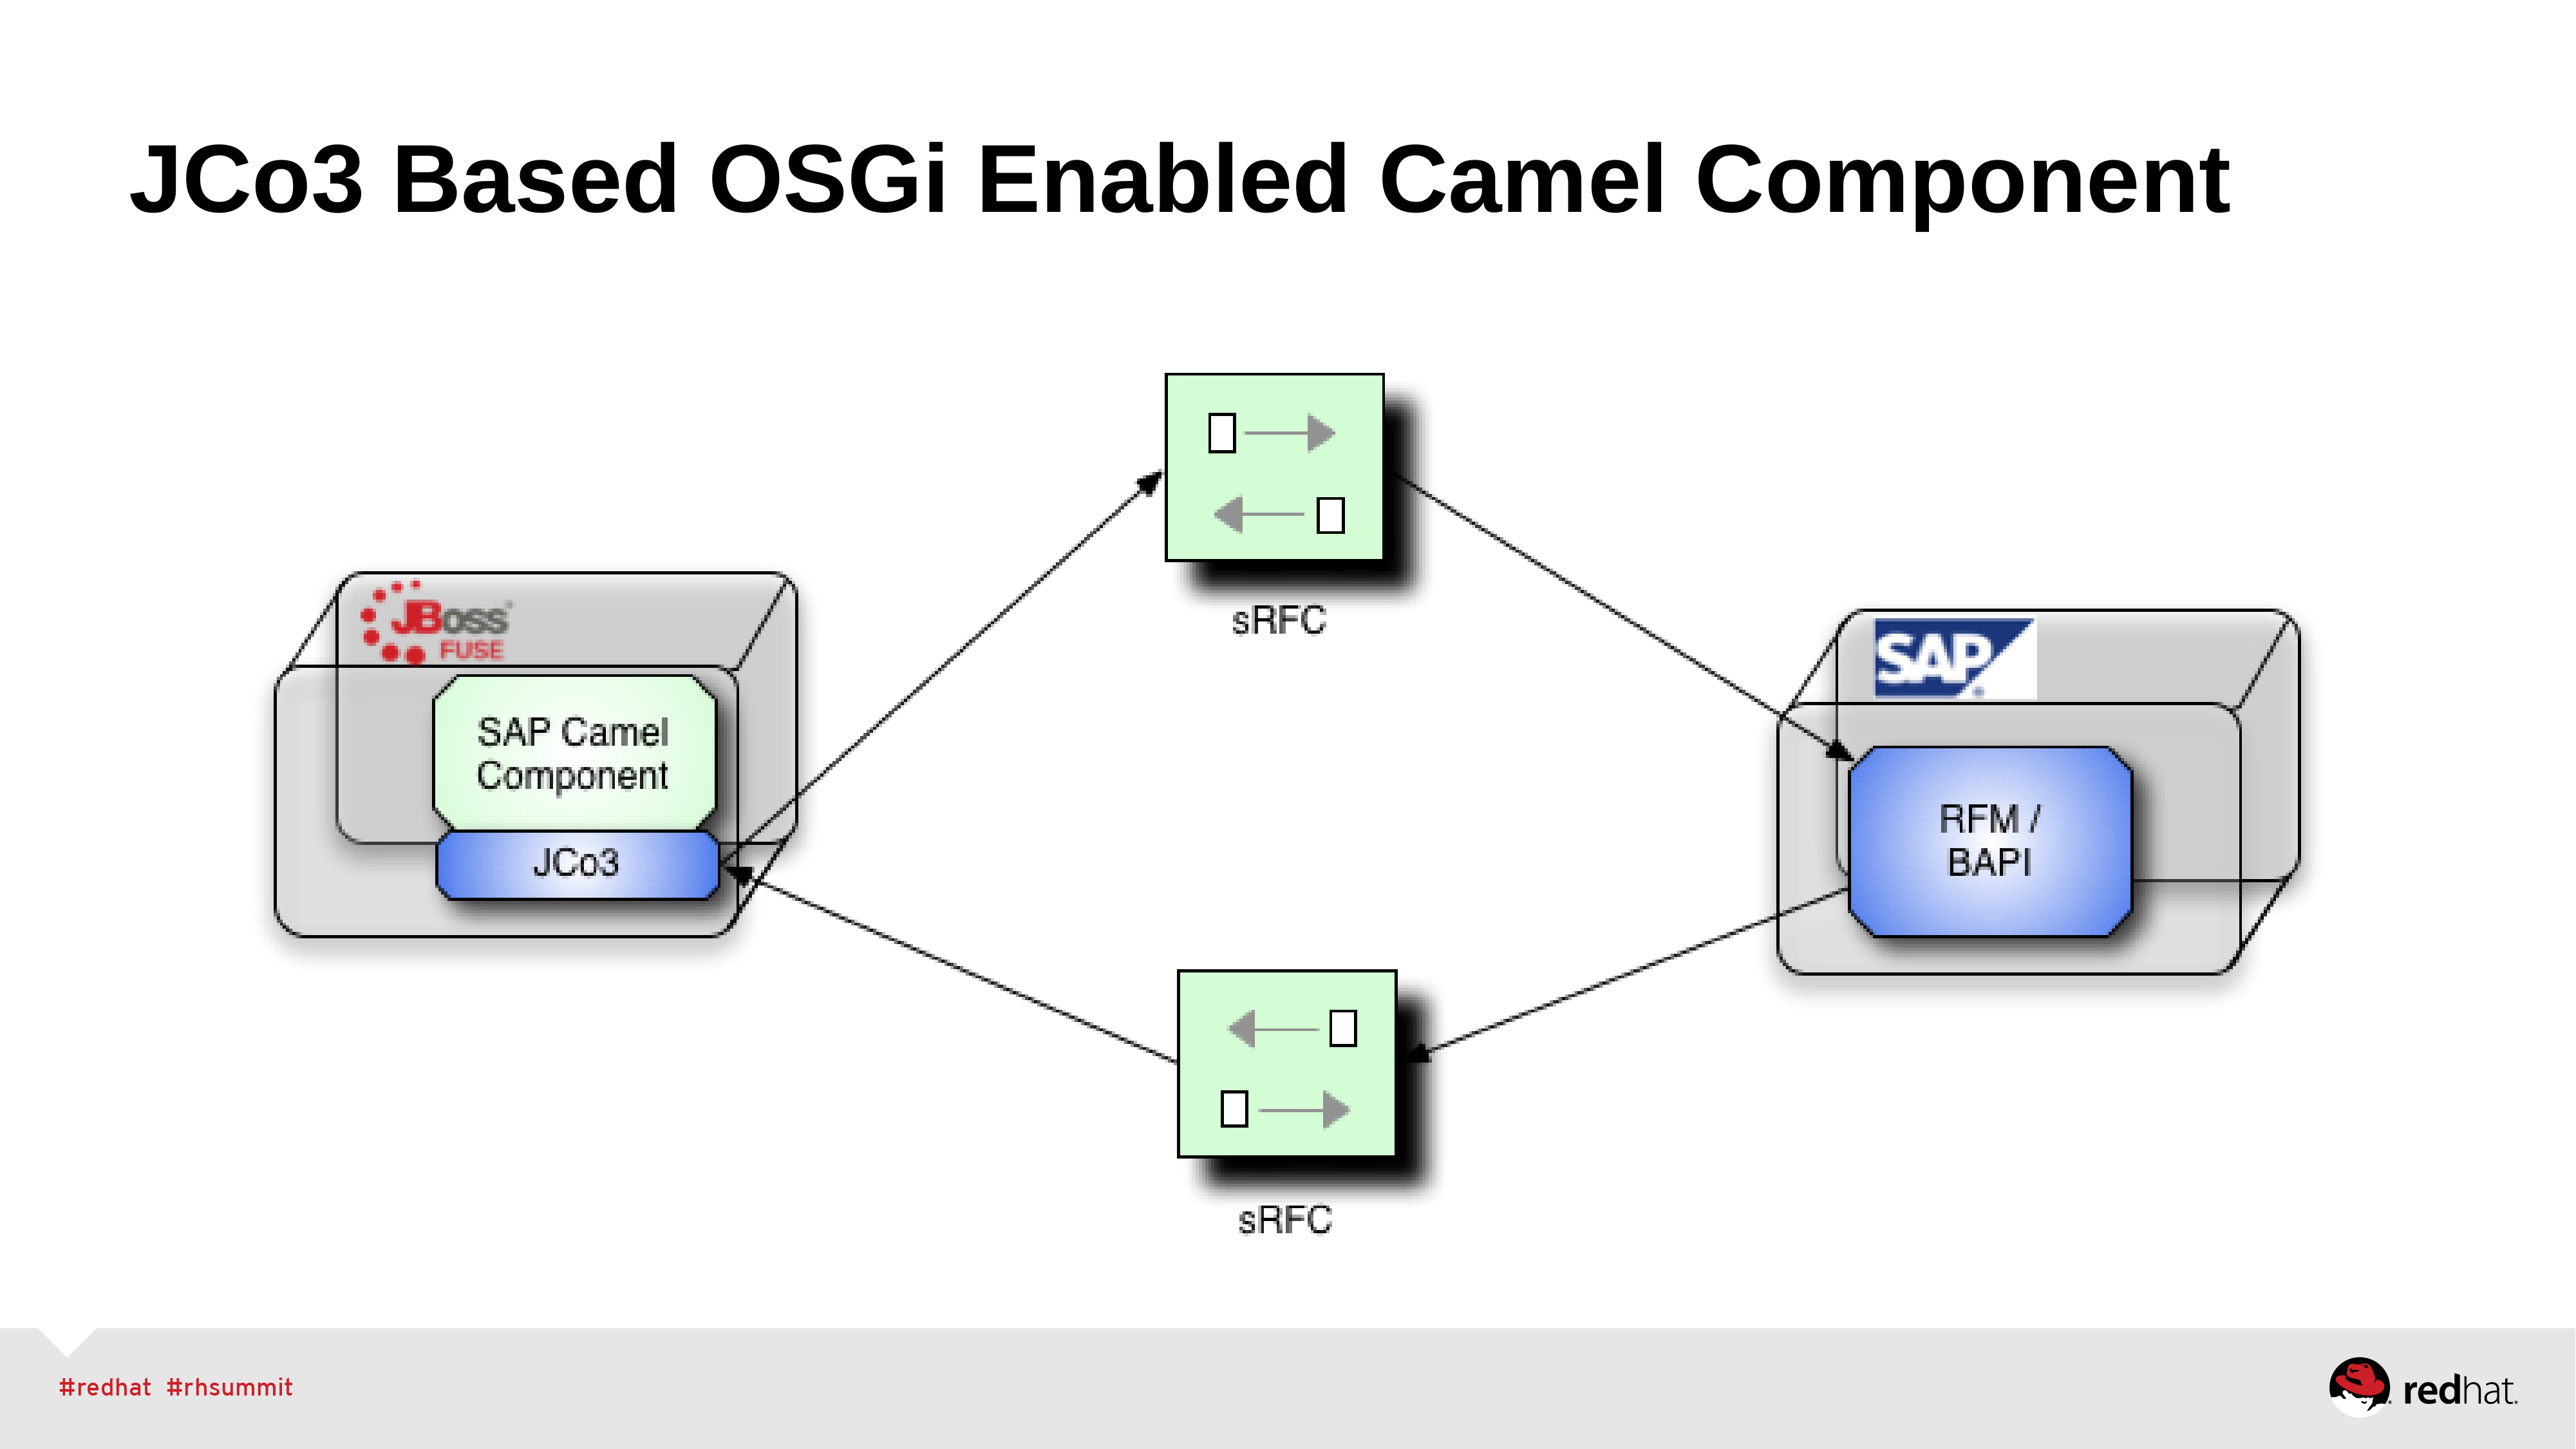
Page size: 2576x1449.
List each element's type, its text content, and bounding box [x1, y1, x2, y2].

title JCo3 Based OSGi Enabled Camel Component [128, 57, 2447, 300]
picture [0, 0, 2575, 1449]
